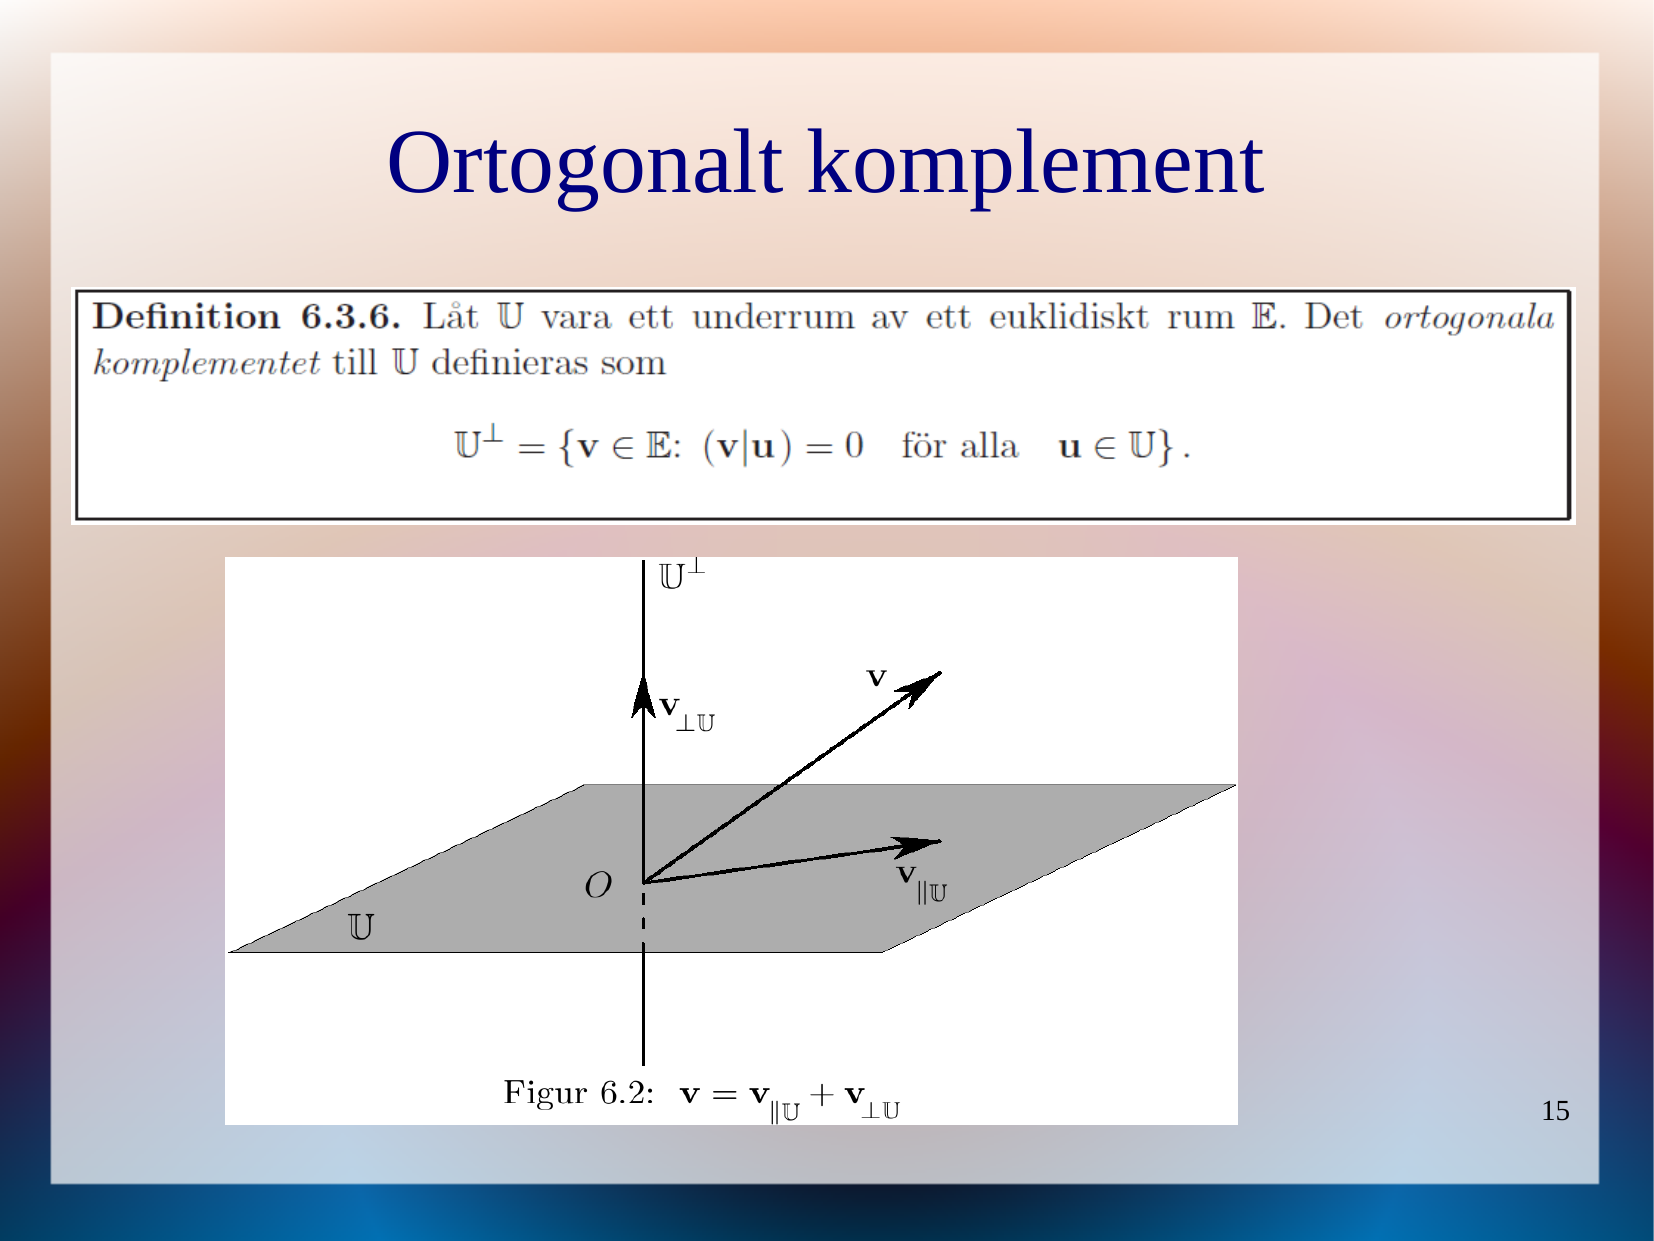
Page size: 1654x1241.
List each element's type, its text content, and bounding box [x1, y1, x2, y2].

title Ortogonalt komplement [82, 62, 1571, 256]
picture [0, 0, 1654, 1241]
